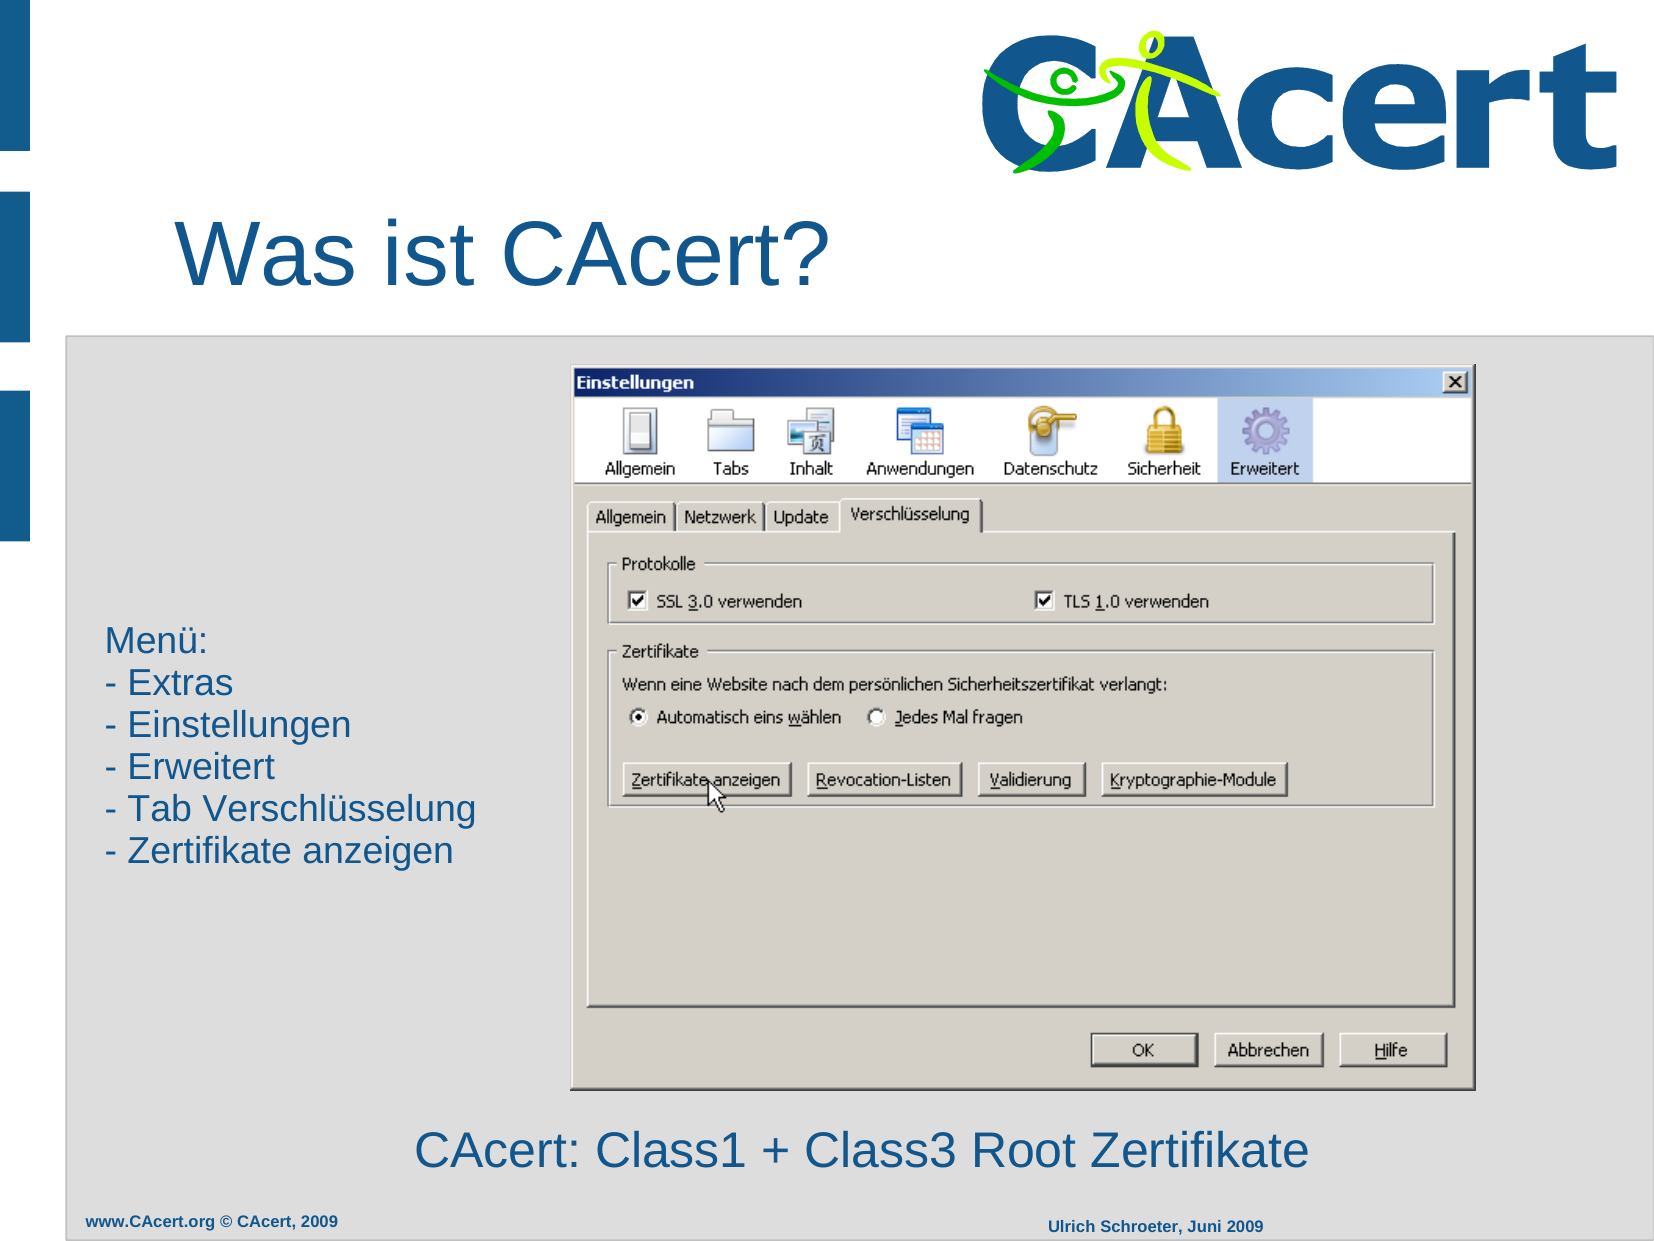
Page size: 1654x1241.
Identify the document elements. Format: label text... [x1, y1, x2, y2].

text_box Was ist CAcert? [118, 195, 837, 313]
text_box Menü: - Extras - Einstellungen - Erweitert - Tab Verschlüsselung - Zertifikate anzeigen [89, 612, 493, 880]
text_box CAcert: Class1 + Class3 Root Zertifikate [327, 1115, 1398, 1186]
picture [570, 364, 1476, 1091]
